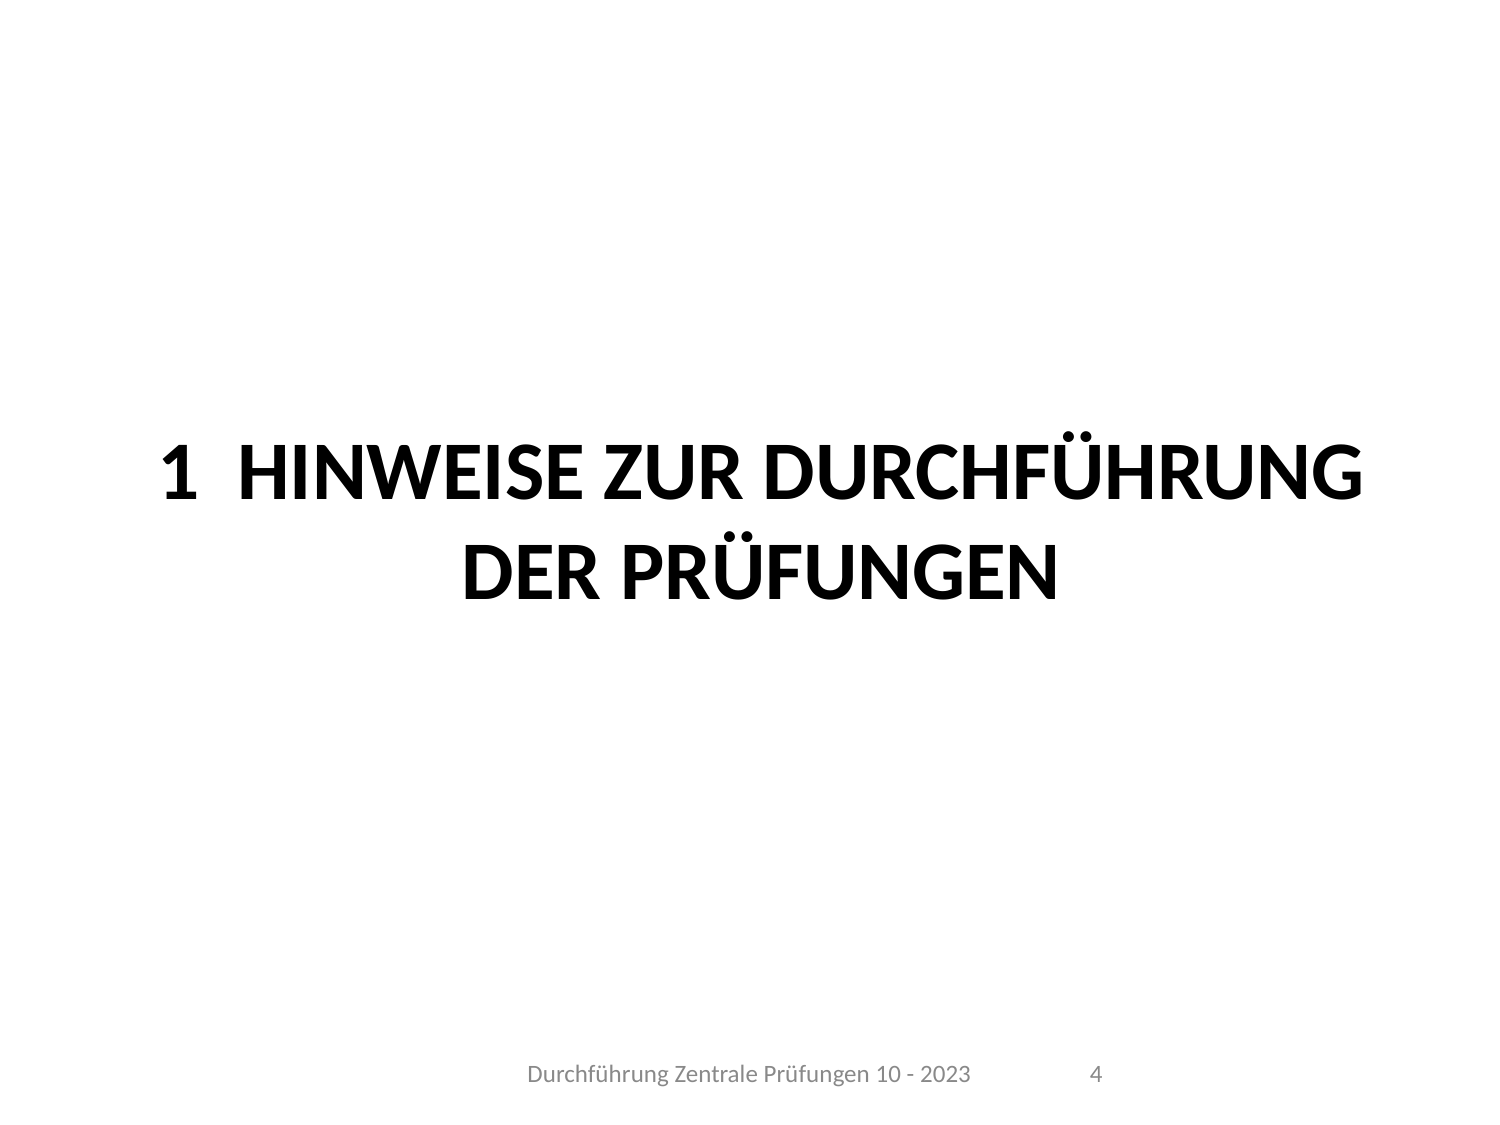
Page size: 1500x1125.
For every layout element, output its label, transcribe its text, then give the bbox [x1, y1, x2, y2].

text_box 4 [1074, 1042, 1426, 1103]
text_box Durchführung Zentrale Prüfungen 10 - 2023 [512, 1042, 988, 1103]
title 1 Hinweise zur Durchführung der Prüfungen [123, 408, 1399, 633]
